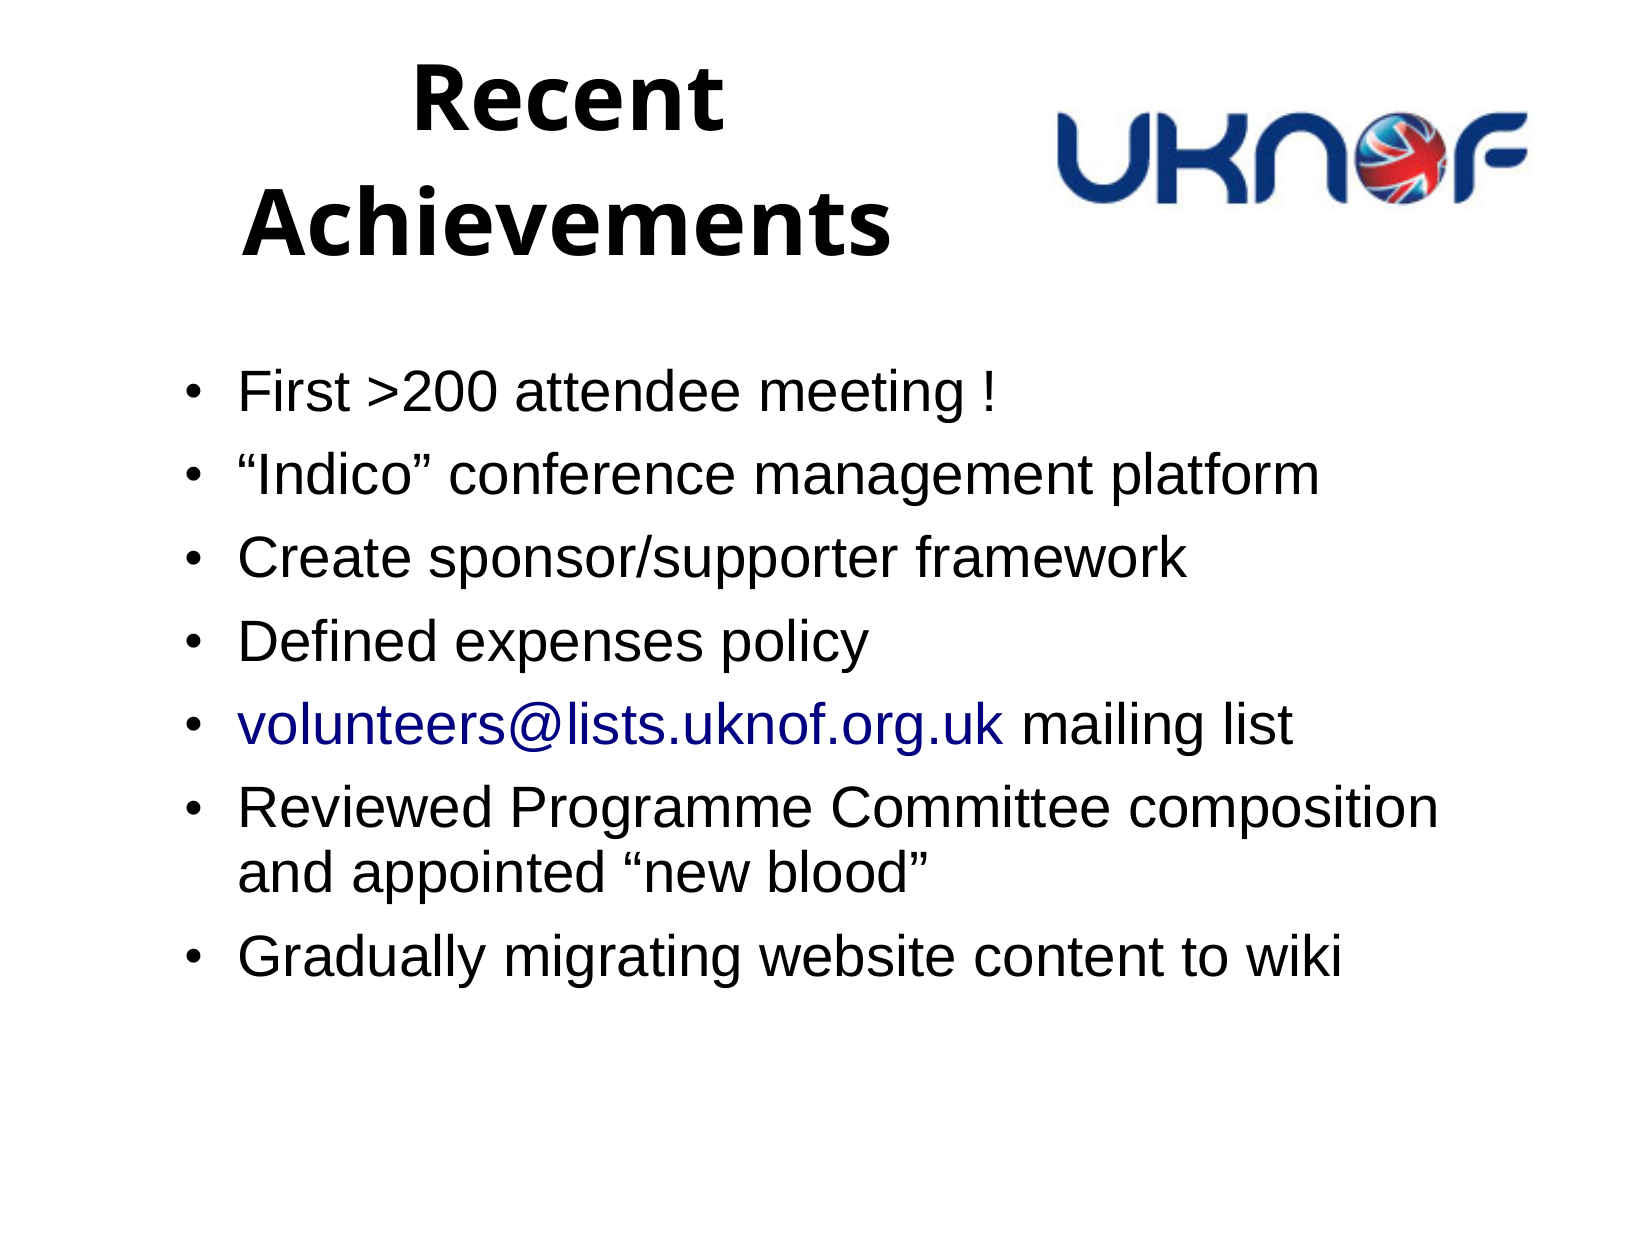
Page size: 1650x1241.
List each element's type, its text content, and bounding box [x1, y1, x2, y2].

title Recent Achievements [123, 37, 1013, 279]
list First >200 attendee meeting ! “Indico” conference management platform Create sponsor/supporter framework Defined expenses policy volunteers@lists.uknof.org.uk mailing list Reviewed Programme Committee composition and appointed “new blood” Gradually migrating website content to wiki [123, 358, 1524, 1204]
picture [1050, 93, 1536, 225]
